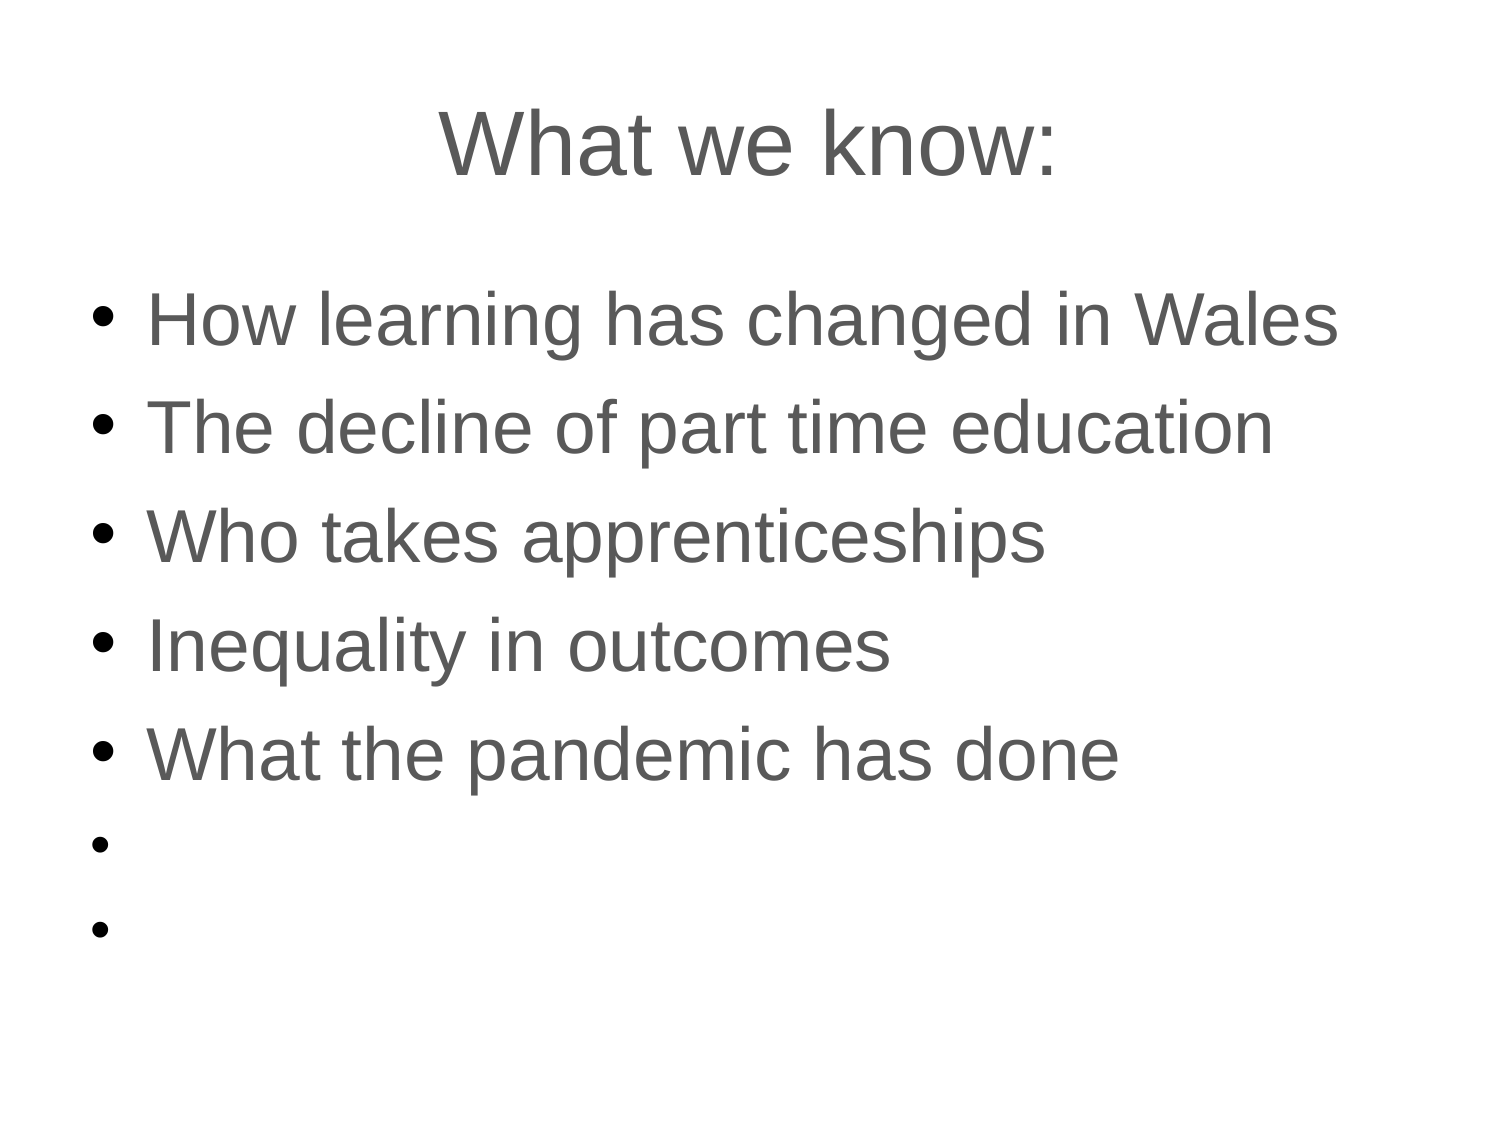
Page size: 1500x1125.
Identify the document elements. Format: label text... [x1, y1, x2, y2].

title What we know: [75, 45, 1426, 233]
list How learning has changed in Wales The decline of part time education Who takes apprenticeships Inequality in outcomes What the pandemic has done [75, 262, 1426, 1080]
